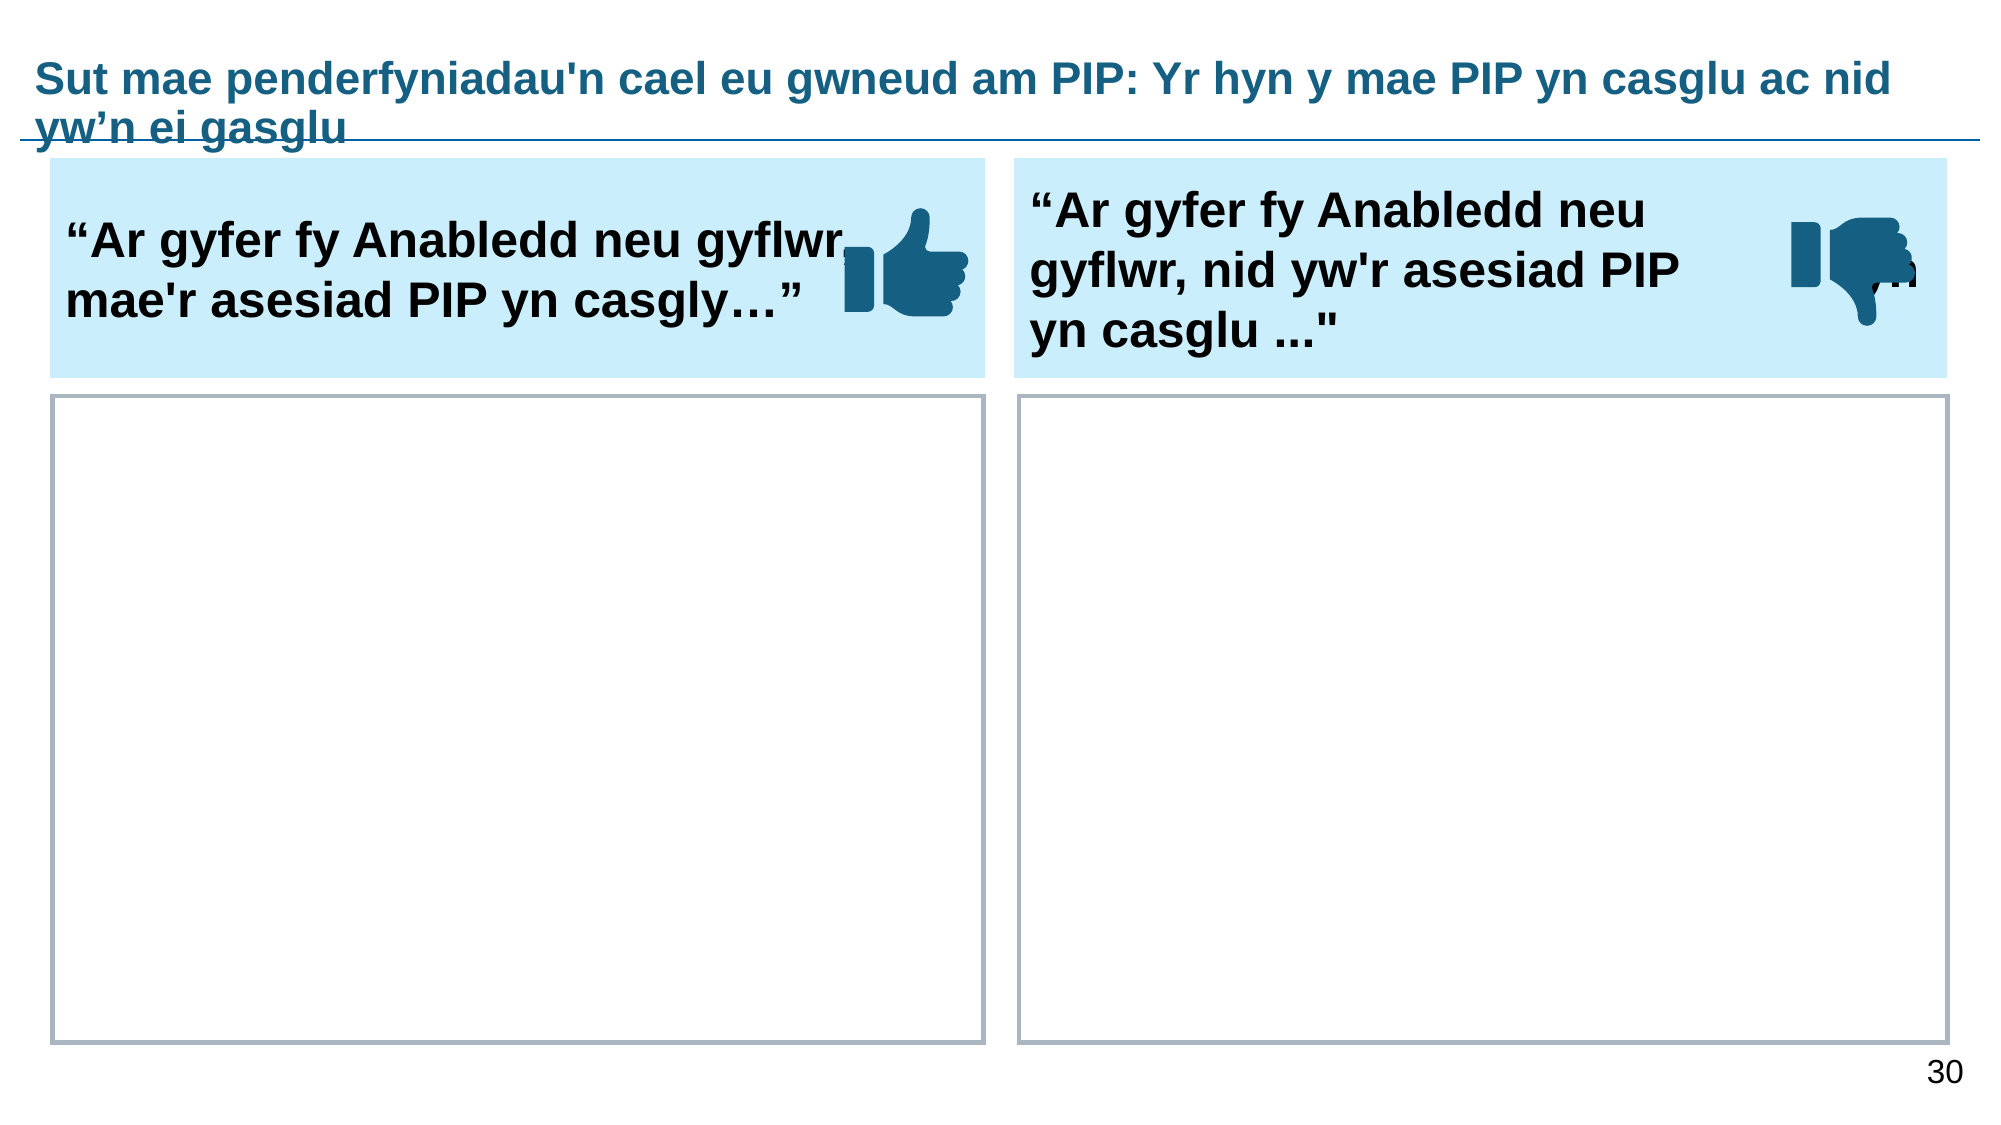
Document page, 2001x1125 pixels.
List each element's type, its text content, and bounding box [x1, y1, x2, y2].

title Sut mae penderfyniadau'n cael eu gwneud am PIP: Yr hyn y mae PIP yn casglu ac nid yw’n ei gasglu [19, 47, 1981, 141]
text_box “Ar gyfer fy Anabledd neu gyflwr, nid yw'r asesiad PIP yn yn casglu ..." [1014, 158, 1947, 378]
picture [1778, 196, 1929, 347]
text_box “Ar gyfer fy Anabledd neu gyflwr, mae'r asesiad PIP yn casgly…” [50, 158, 985, 378]
list [52, 395, 984, 1043]
text_box [1019, 395, 1948, 1043]
picture [831, 187, 982, 338]
text_box 30 [1911, 1042, 1983, 1103]
